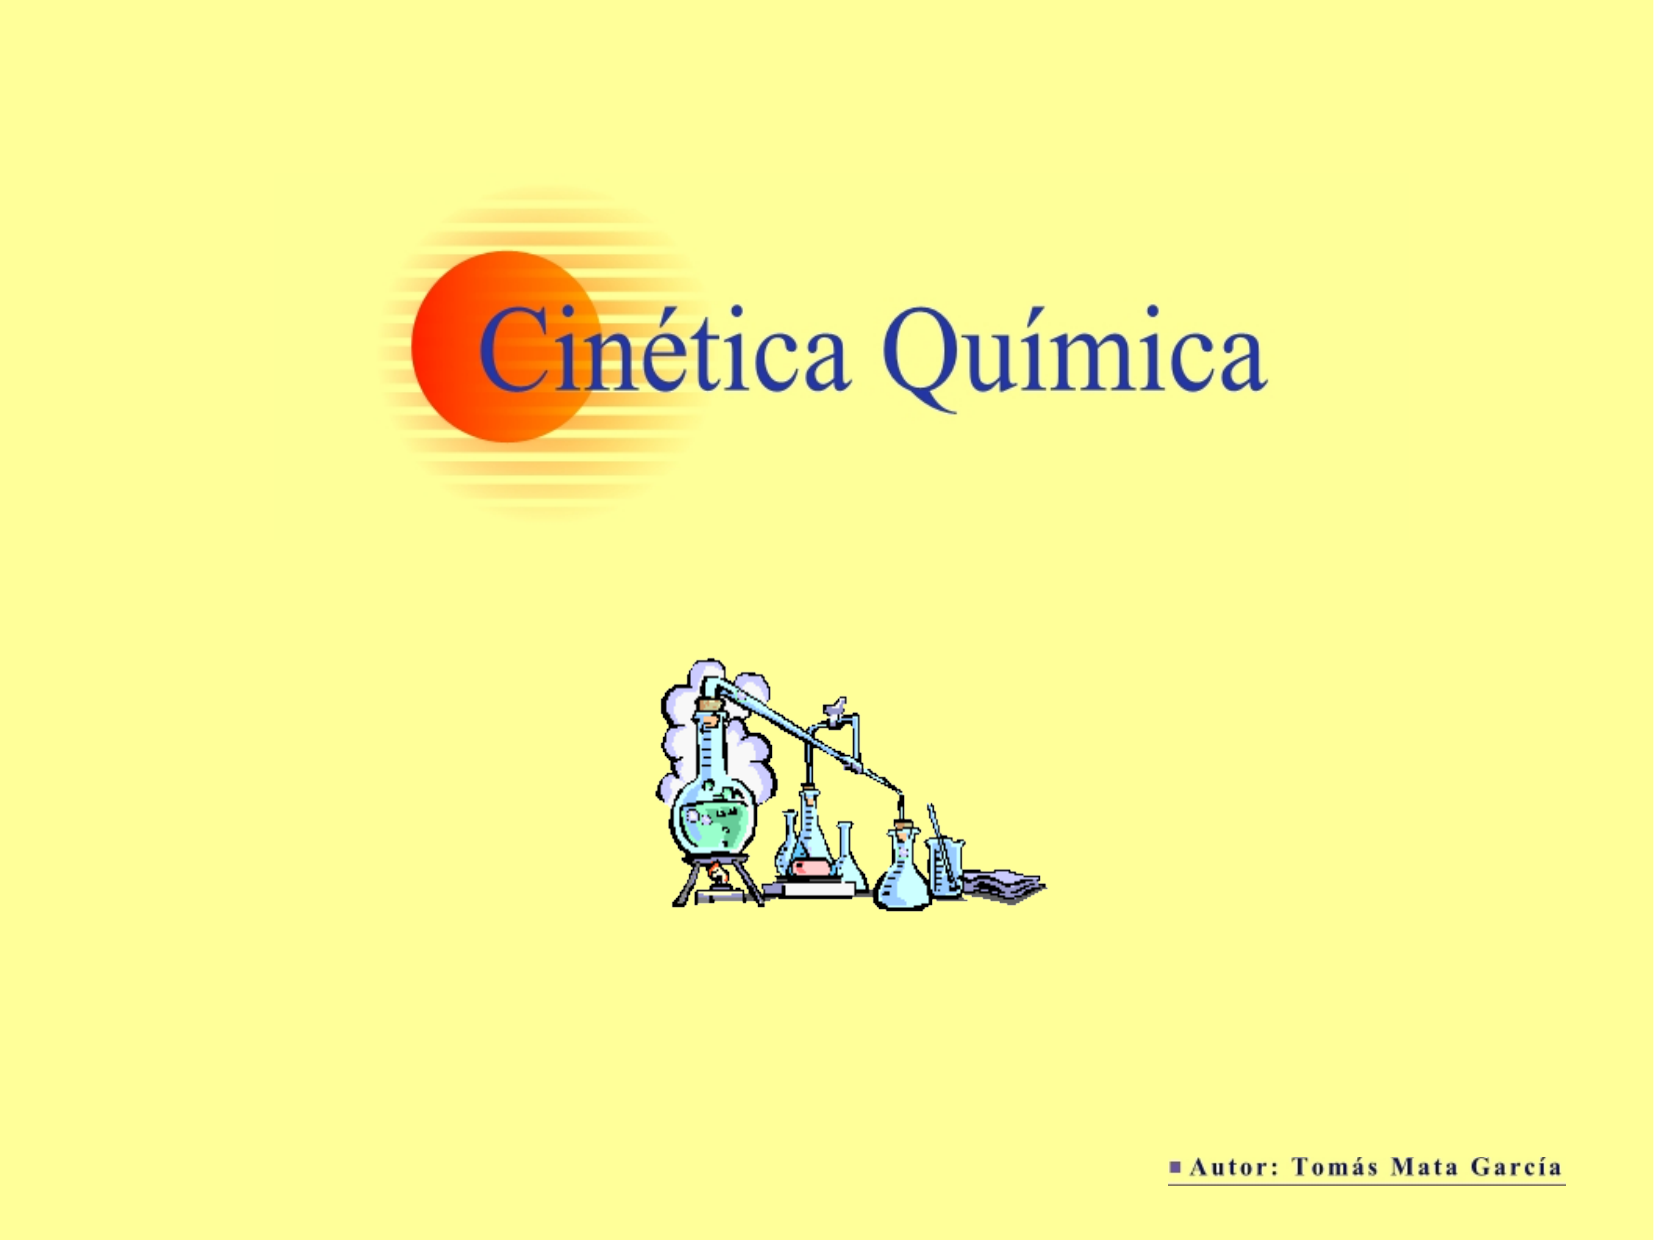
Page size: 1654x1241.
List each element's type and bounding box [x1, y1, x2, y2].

picture [274, 173, 1409, 540]
picture [637, 590, 1052, 916]
picture [1168, 1157, 1566, 1186]
